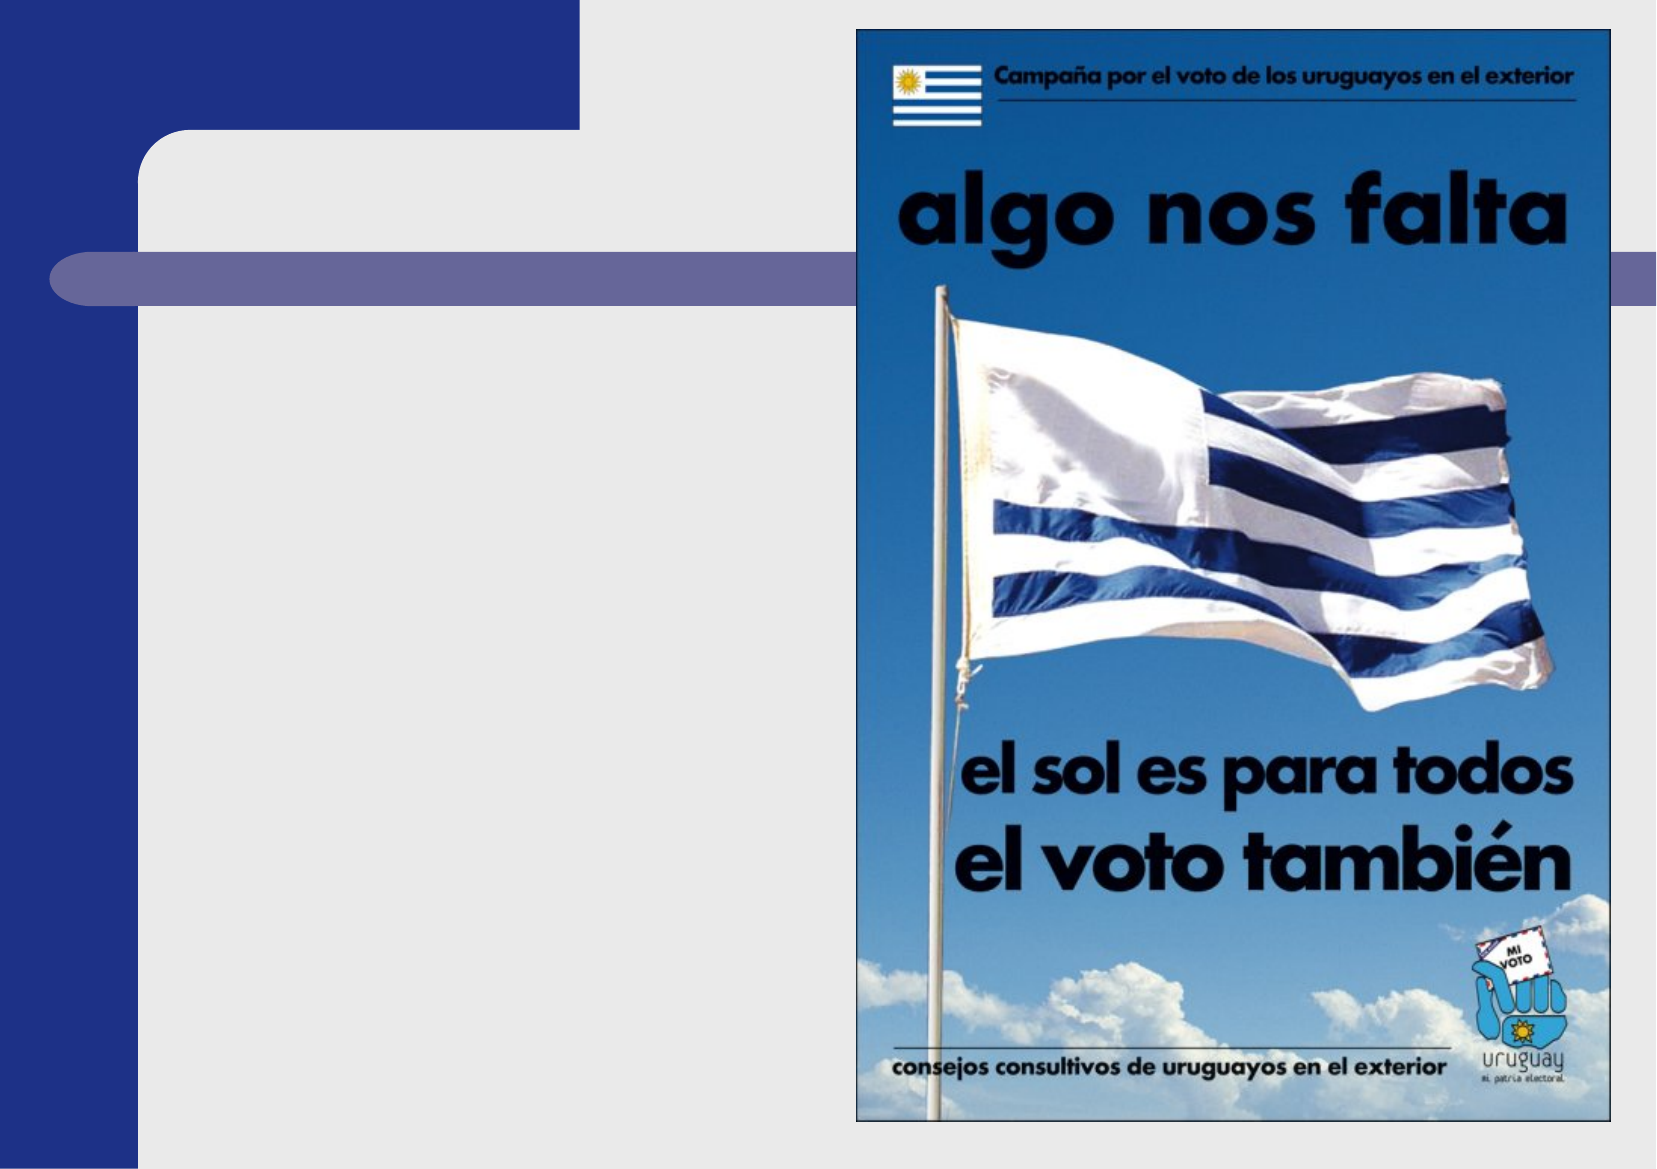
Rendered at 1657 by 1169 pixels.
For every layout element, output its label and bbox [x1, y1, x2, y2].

picture [856, 29, 1611, 1123]
